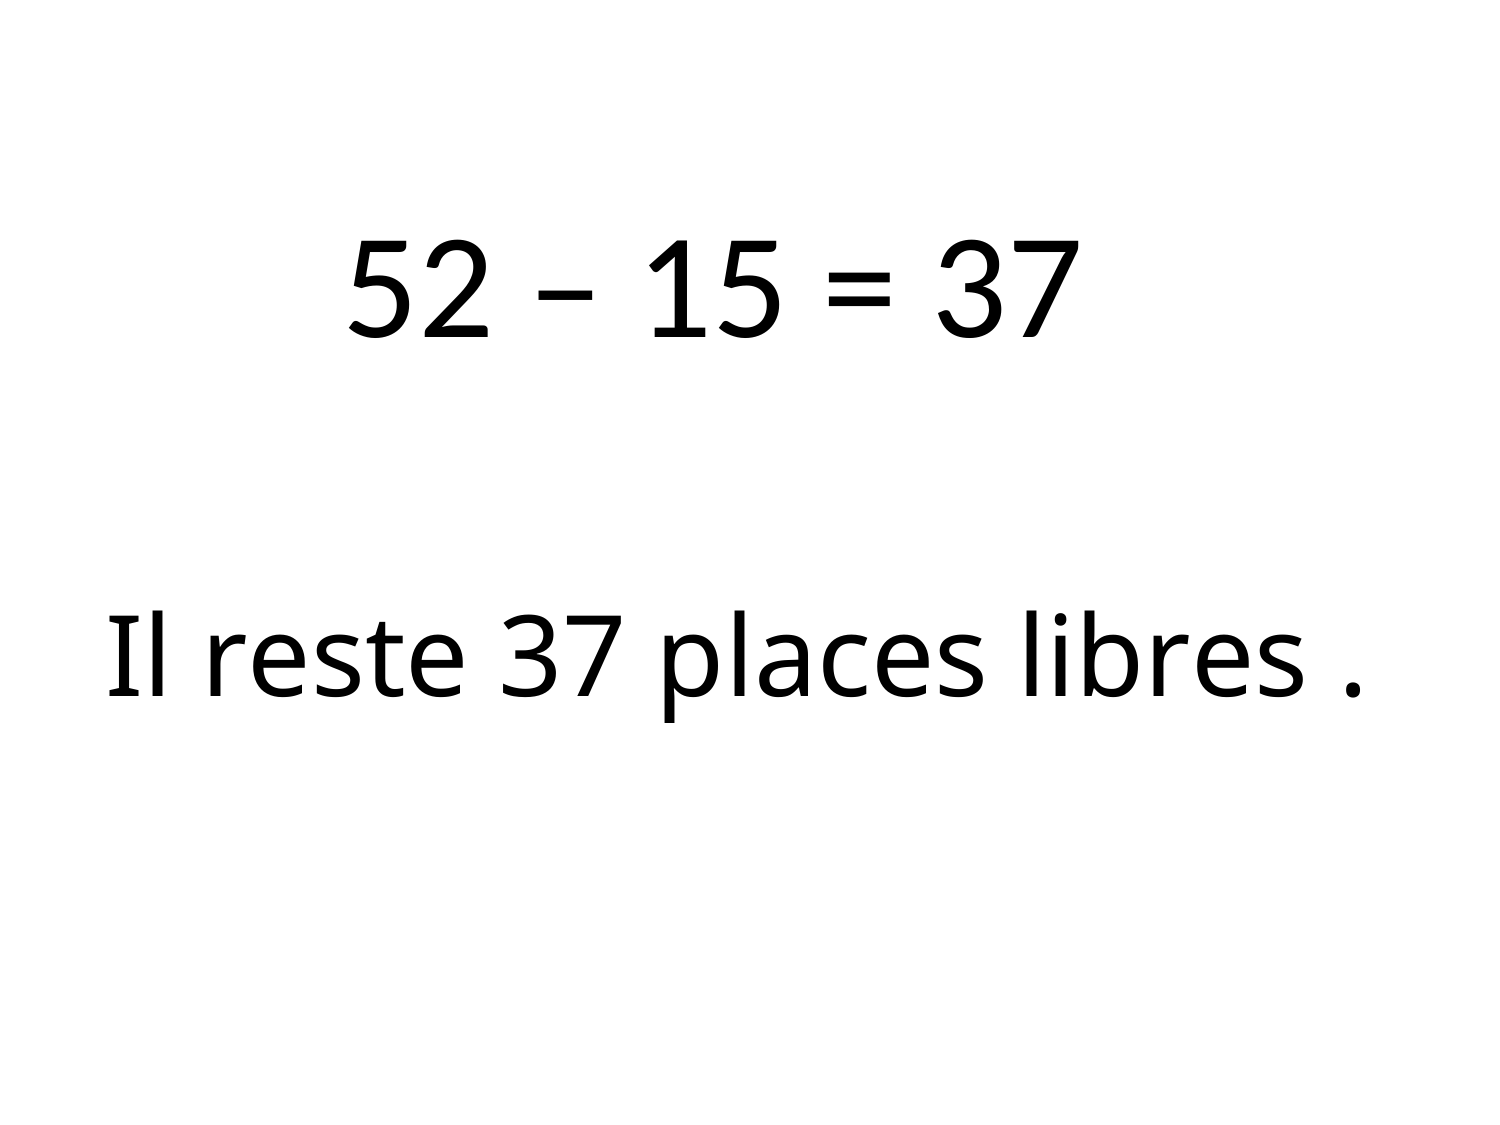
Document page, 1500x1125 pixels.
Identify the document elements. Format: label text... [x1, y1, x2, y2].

text_box 52 – 15 = 37 [327, 180, 1099, 375]
text_box Il reste 37 places libres . [68, 576, 1500, 726]
